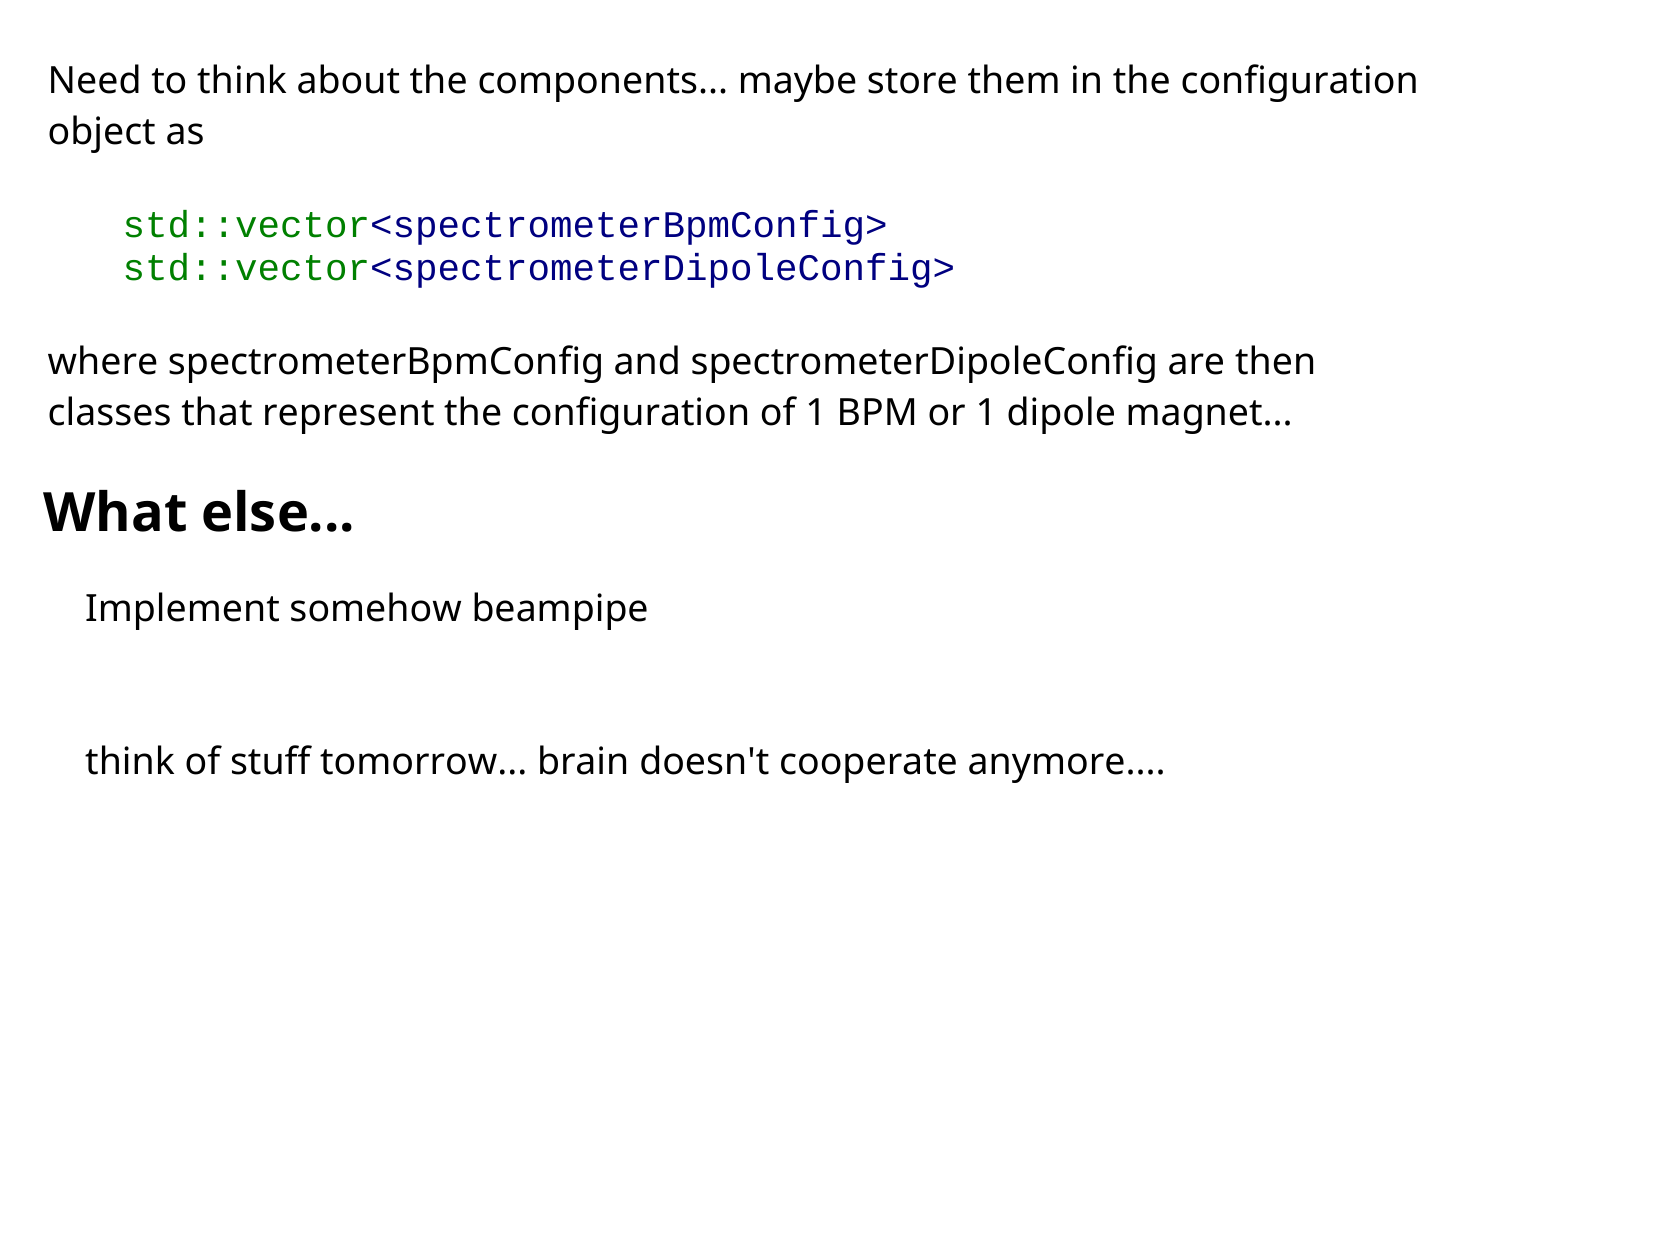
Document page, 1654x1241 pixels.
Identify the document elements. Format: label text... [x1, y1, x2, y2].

text_box Implement somehow beampipe think of stuff tomorrow... brain doesn't cooperate anymore.... [70, 574, 1099, 816]
text_box Need to think about the components... maybe store them in the configuration object as std::vector<spectrometerBpmConfig> std::vector<spectrometerDipoleConfig> where spectrometerBpmConfig and spectrometerDipoleConfig are then classes that represent the configuration of 1 BPM or 1 dipole magnet... [33, 46, 1333, 415]
text_box What else... [28, 466, 357, 548]
